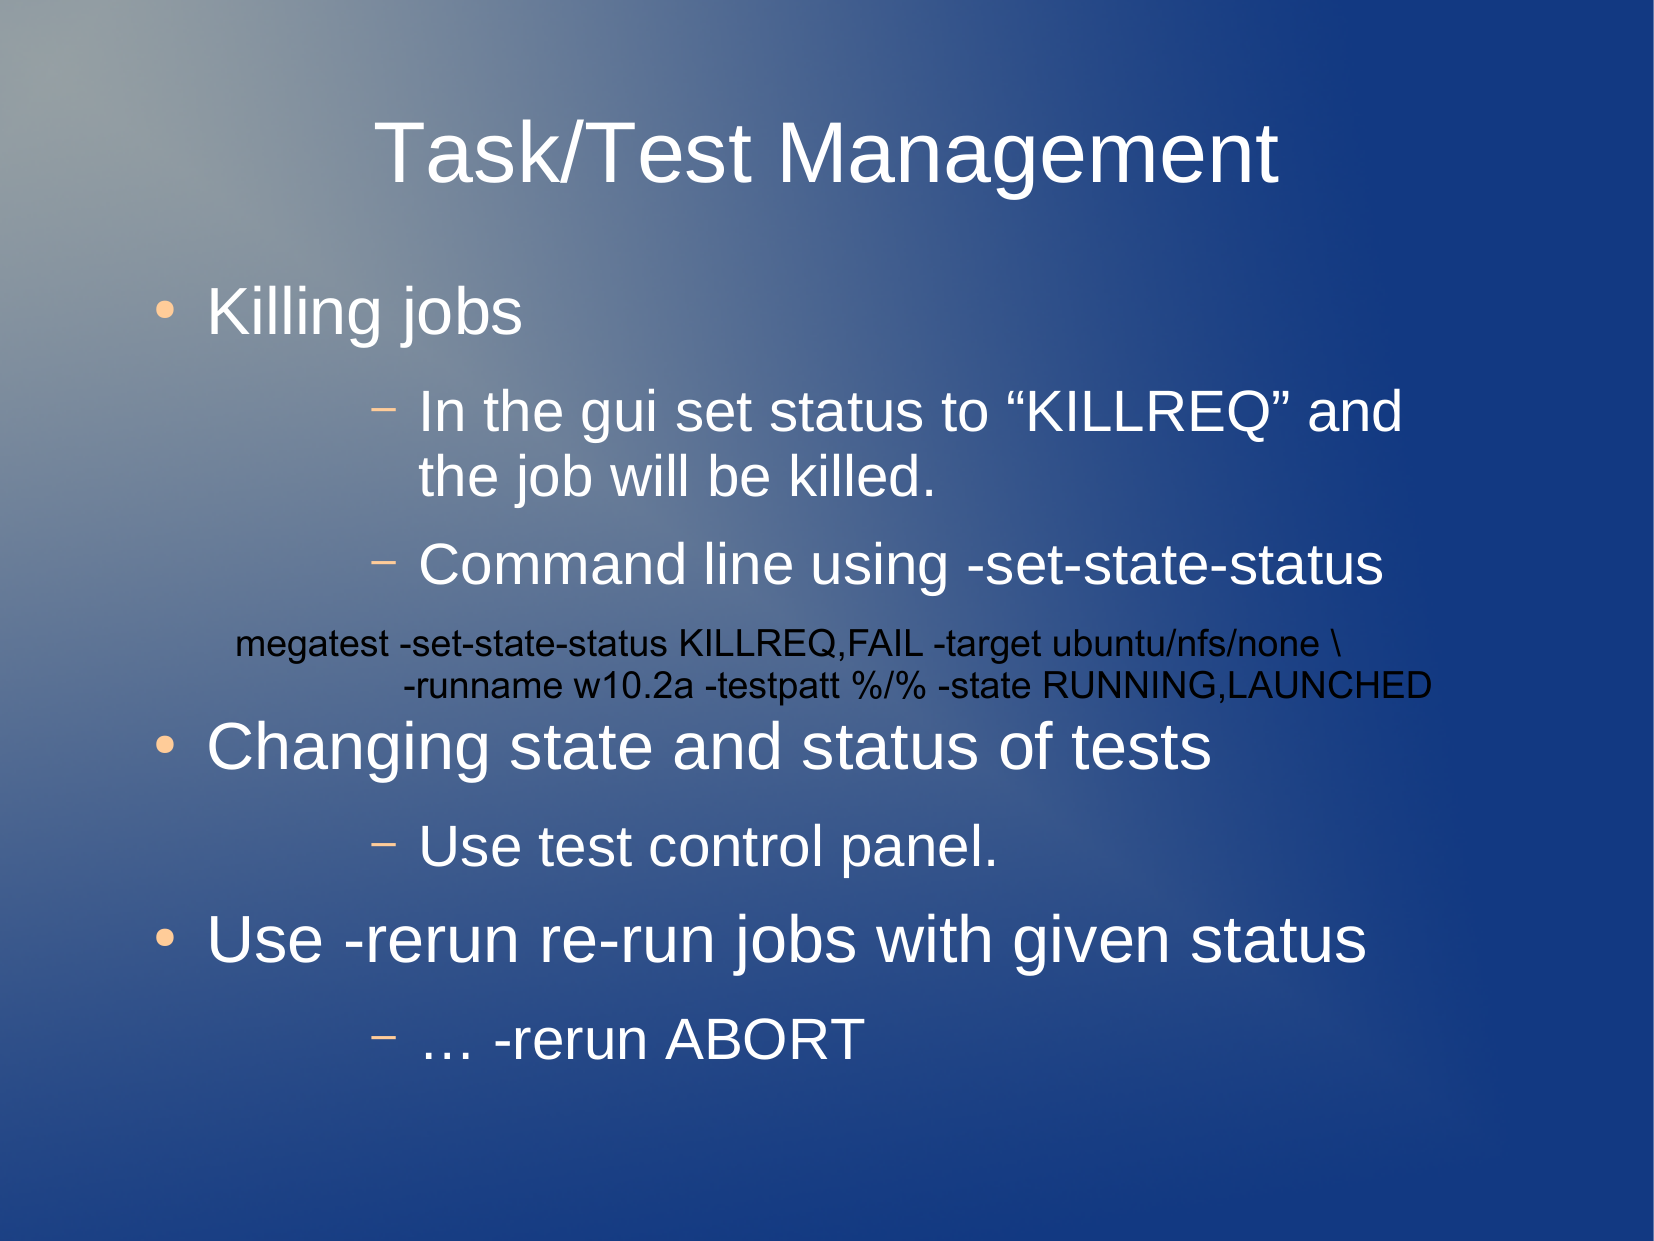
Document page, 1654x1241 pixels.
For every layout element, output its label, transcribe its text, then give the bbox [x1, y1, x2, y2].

picture [0, 0, 1654, 1241]
text_box megatest -set-state-status KILLREQ,FAIL -target ubuntu/nfs/none \ -runname w10.2a -testpatt %/% -state RUNNING,LAUNCHED [210, 615, 1456, 714]
title Task/Test Management [82, 49, 1571, 257]
list Killing jobs In the gui set status to “KILLREQ” and the job will be killed. Command line using -set-state-status Changing state and status of tests Use test control panel. Use -rerun re-run jobs with given status … -rerun ABORT [135, 273, 1494, 1072]
